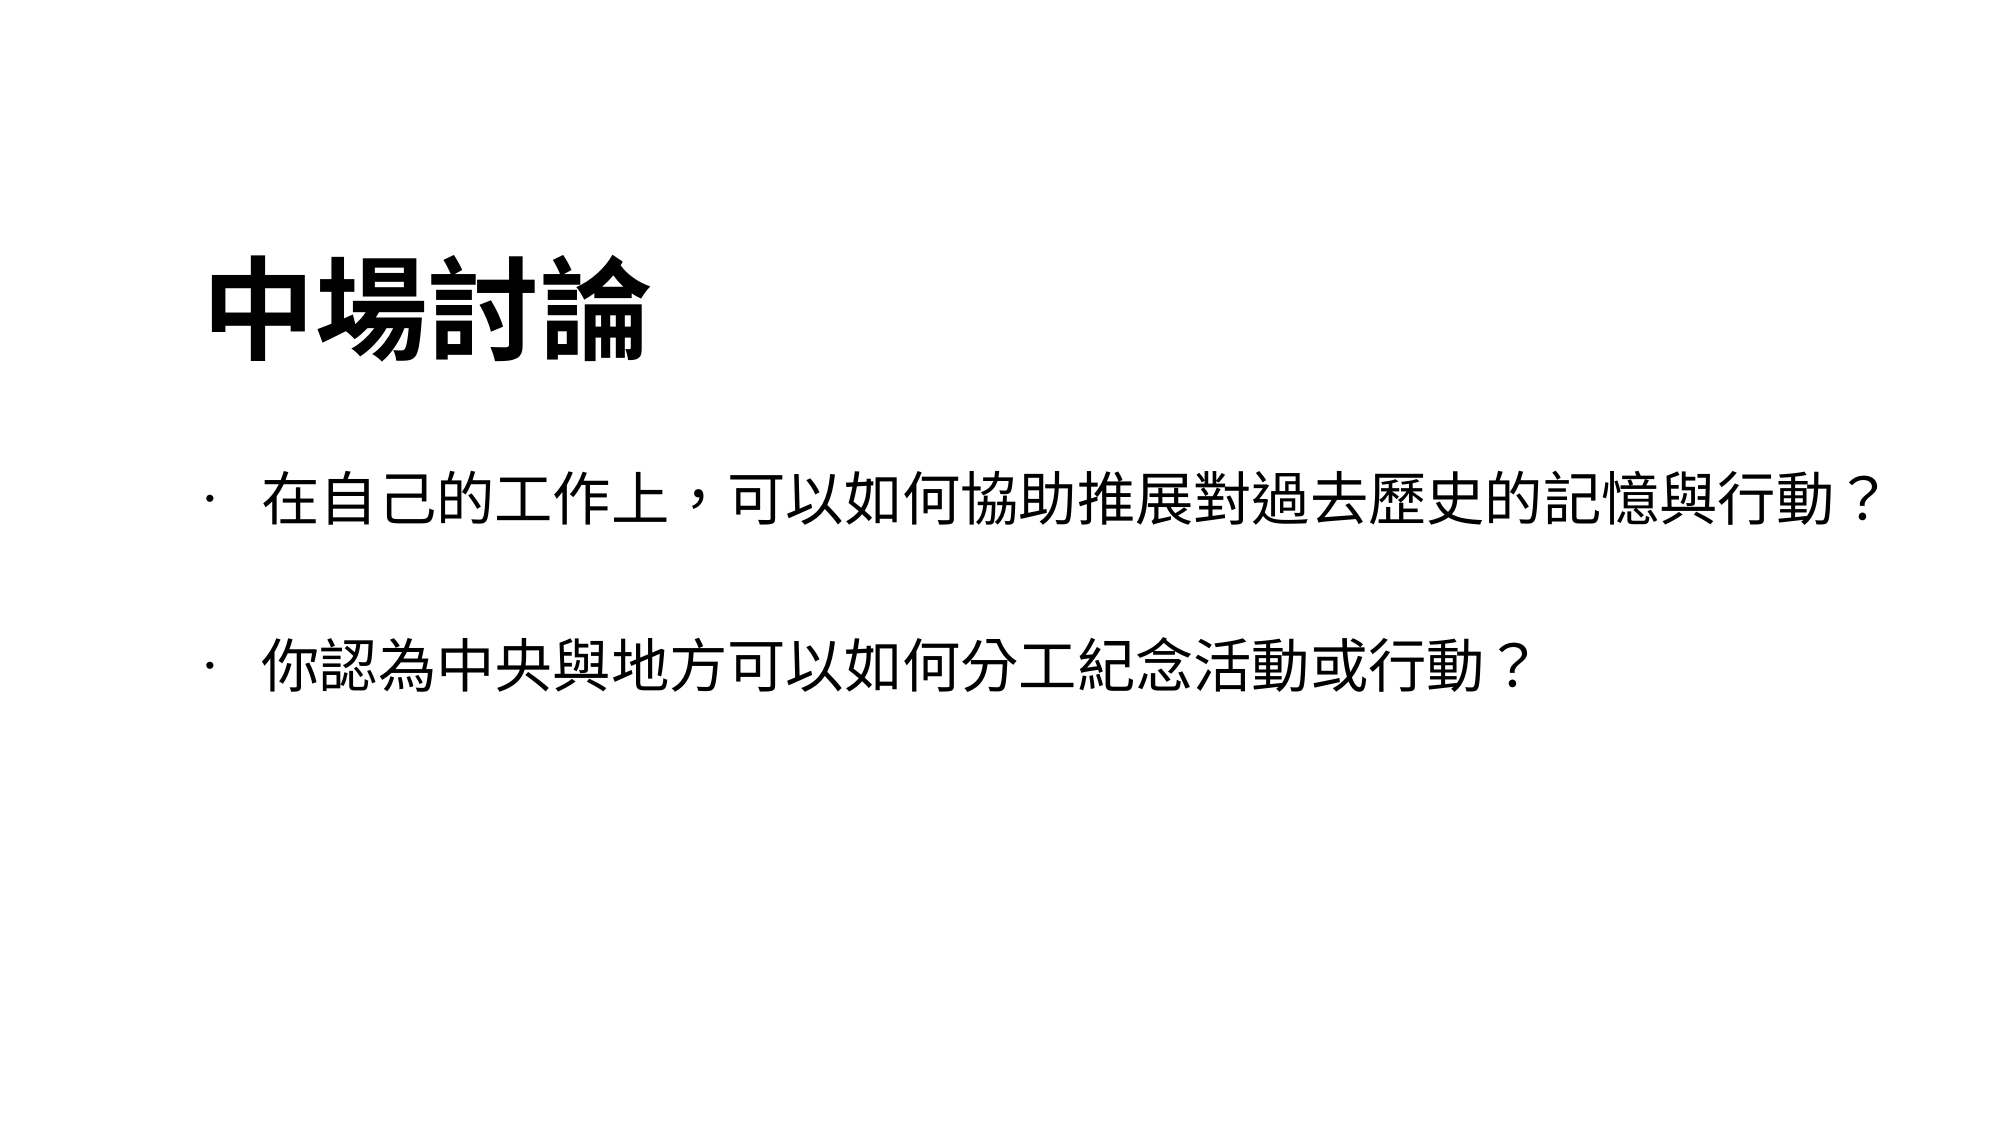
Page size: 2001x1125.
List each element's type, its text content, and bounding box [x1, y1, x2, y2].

list 在自己的工作上，可以如何協助推展對過去歷史的記憶與行動？ 你認為中央與地方可以如何分工紀念活動或行動？ [152, 462, 1863, 1125]
title 中場討論 [152, 216, 1692, 415]
